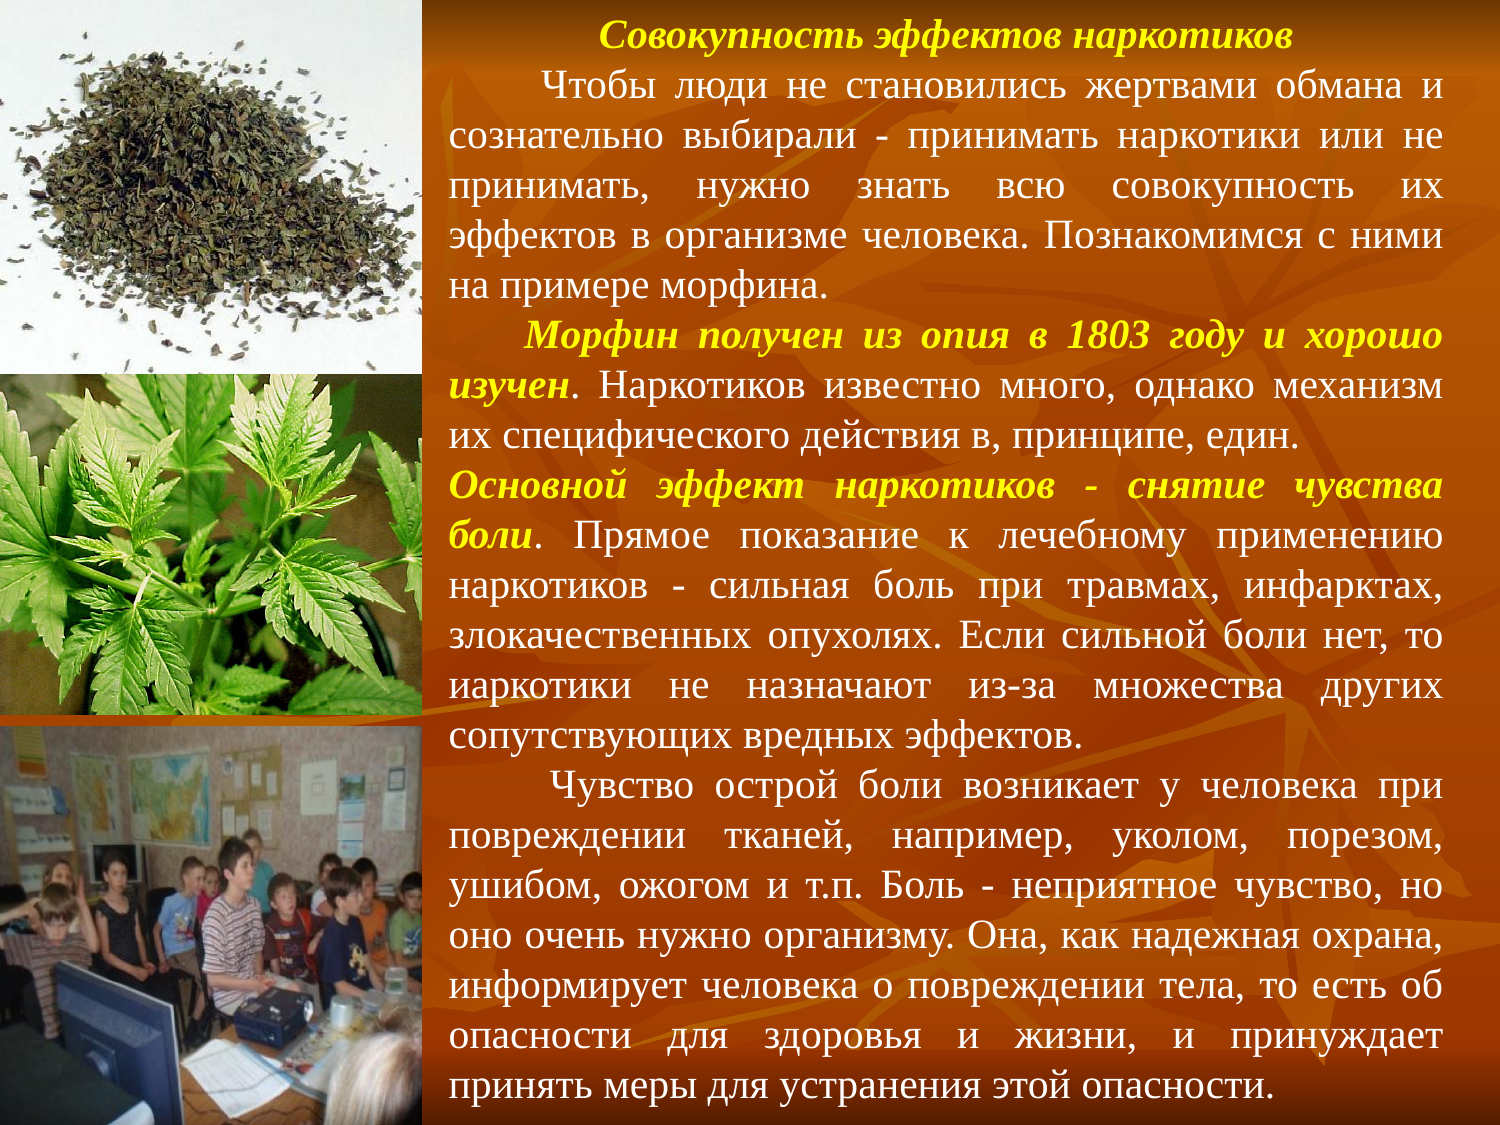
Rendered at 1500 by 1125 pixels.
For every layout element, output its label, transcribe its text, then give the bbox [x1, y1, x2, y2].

picture [0, 0, 422, 374]
picture [0, 726, 422, 1125]
text_box Совокупность эффектов наркотиков Чтобы люди не становились жертвами обмана и сознательно выбирали - принимать наркотики или не принимать, нужно знать всю совокупность их эффектов в организме человека. Познакомимся с ними на примере морфина. Морфин получен из опия в 1803 году и хорошо изучен. Наркотиков известно много, однако механизм их специфического действия в, принципе, един. Основной эффект наркотиков - снятие чувства боли. Прямое показание к лечебному применению наркотиков - сильная боль при травмах, инфарктах, злокачественных опухолях. Если сильной боли нет, то иаркотики не назначают из-за множества других сопутствующих вредных эффектов. Чувство острой боли возникает у человека при повреждении тканей, например, уколом, порезом, ушибом, ожогом и т.п. Боль - неприятное чувство, но оно очень нужно организму. Она, как надежная охрана, информирует человека о повреждении тела, то есть об опасности для здоровья и жизни, и принуждает принять меры для устранения этой опасности. [433, 0, 1459, 1125]
picture [0, 375, 422, 715]
